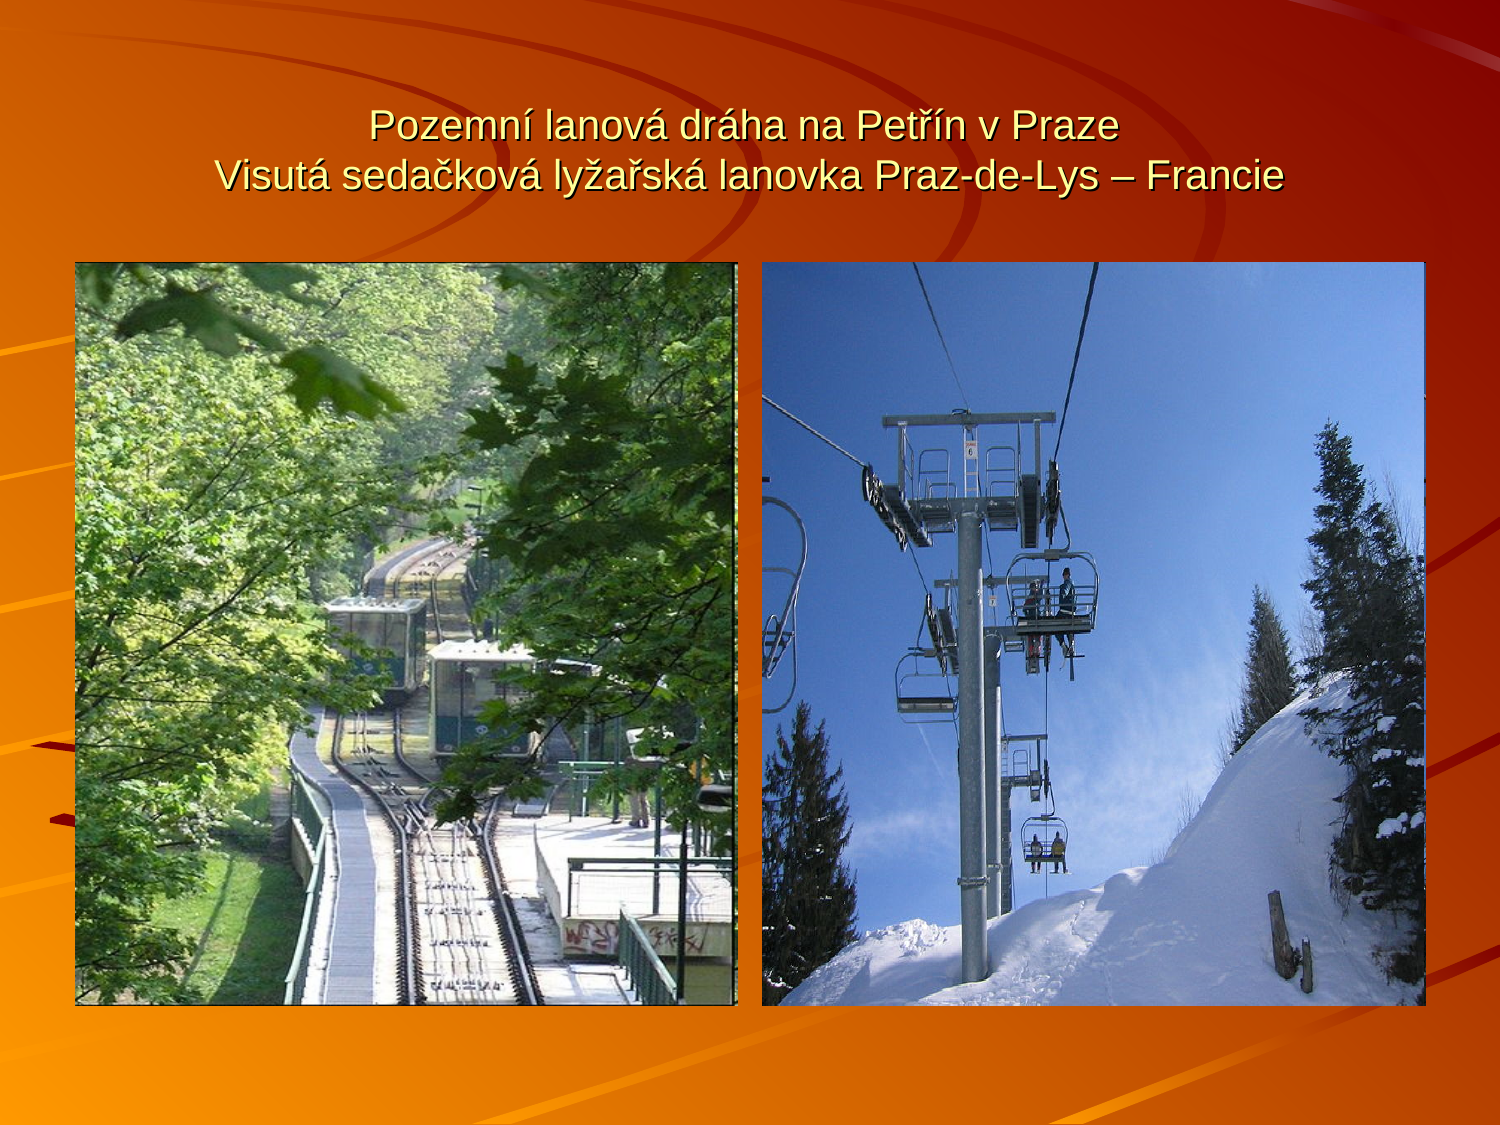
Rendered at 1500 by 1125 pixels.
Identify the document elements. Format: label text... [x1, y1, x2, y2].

picture [75, 262, 738, 1006]
picture [762, 262, 1426, 1006]
title Pozemní lanová dráha na Petřín v Praze Visutá sedačková lyžařská lanovka Praz-de-Lys – Francie [75, 25, 1426, 206]
